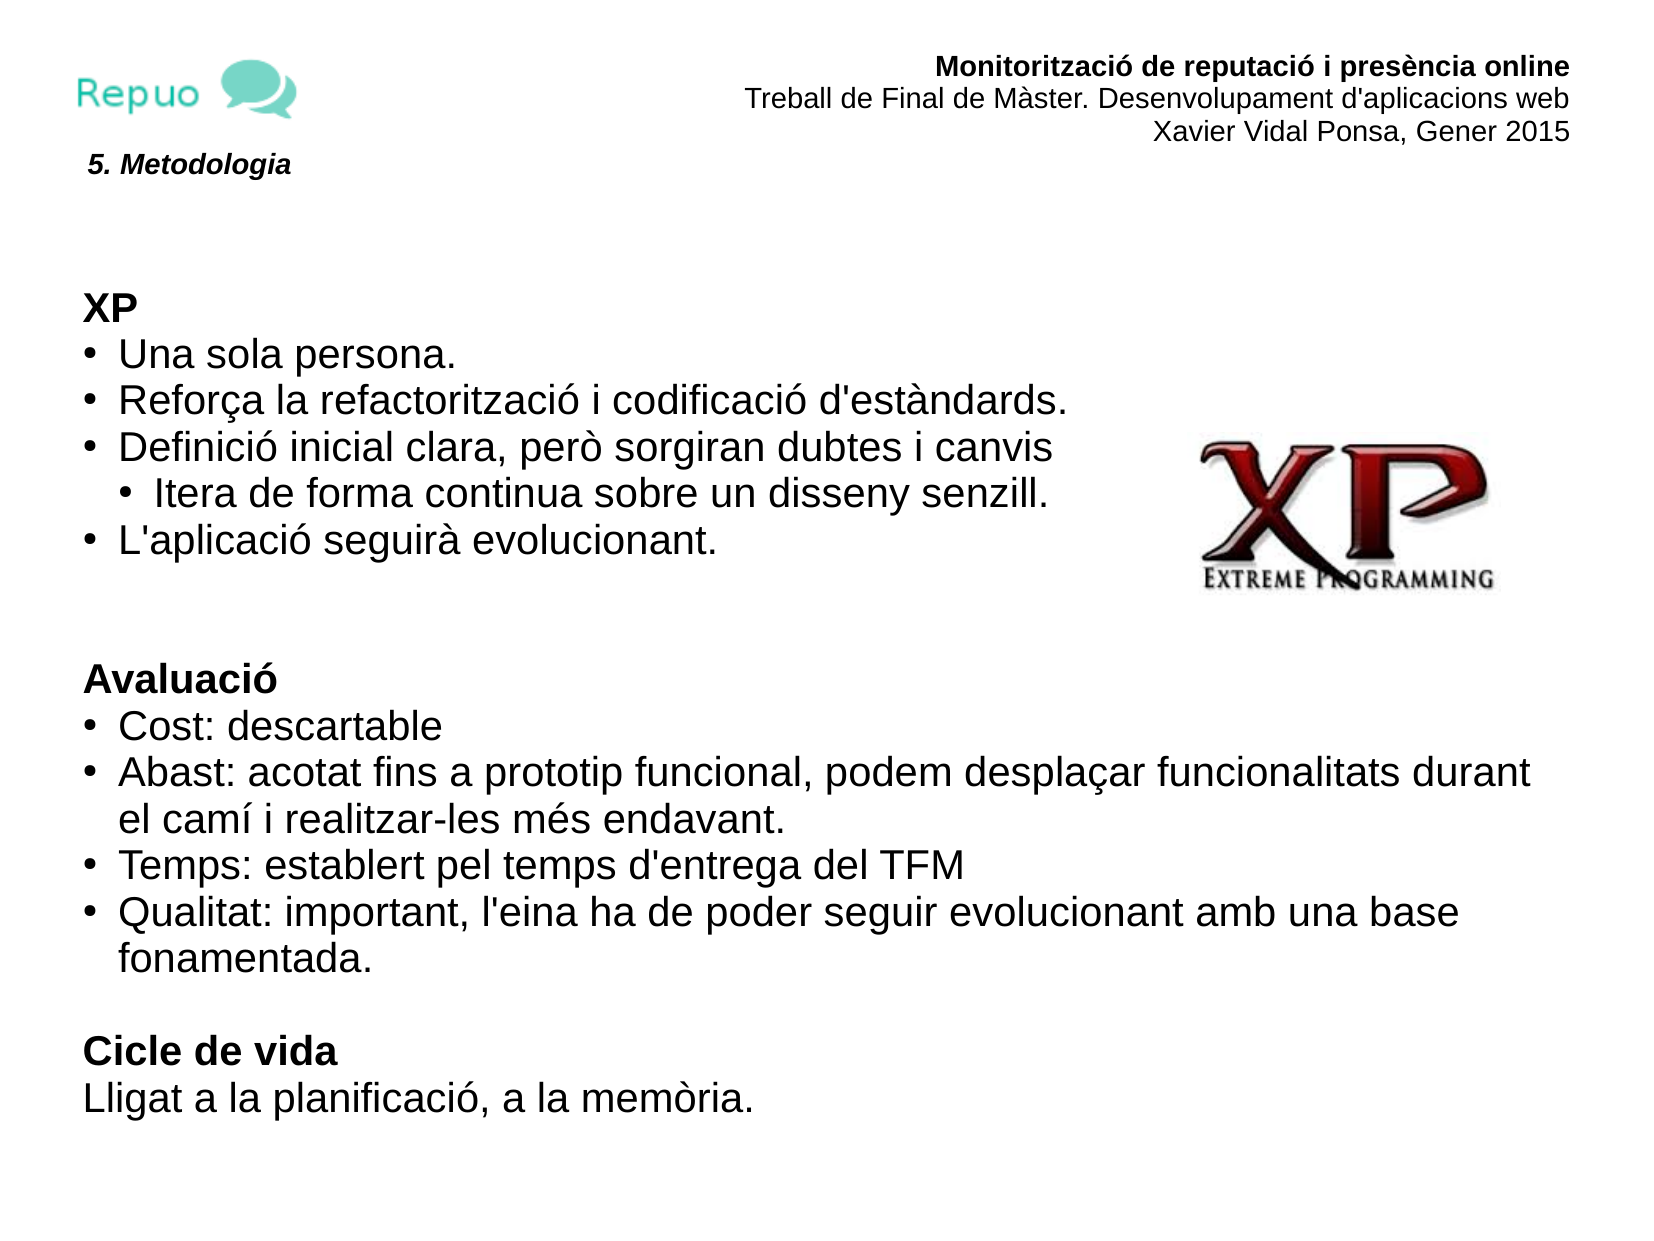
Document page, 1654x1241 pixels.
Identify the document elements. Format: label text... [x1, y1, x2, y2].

title Monitorització de reputació i presència online Treball de Final de Màster. Desenvolupament d'aplicacions web Xavier Vidal Ponsa, Gener 2015 5. Metodologia [82, 49, 1571, 215]
picture [1187, 432, 1501, 601]
subtitle XP Una sola persona. Reforça la refactorització i codificació d'estàndards. Definició inicial clara, però sorgiran dubtes i canvis Itera de forma continua sobre un disseny senzill. L'aplicació seguirà evolucionant. Avaluació Cost: descartable Abast: acotat fins a prototip funcional, podem desplaçar funcionalitats durant el camí i realitzar-les més endavant. Temps: establert pel temps d'entrega del TFM Qualitat: important, l'eina ha de poder seguir evolucionant amb una base fonamentada. Cicle de vida Lligat a la planificació, a la memòria. [82, 284, 1571, 1129]
picture [58, 32, 309, 150]
